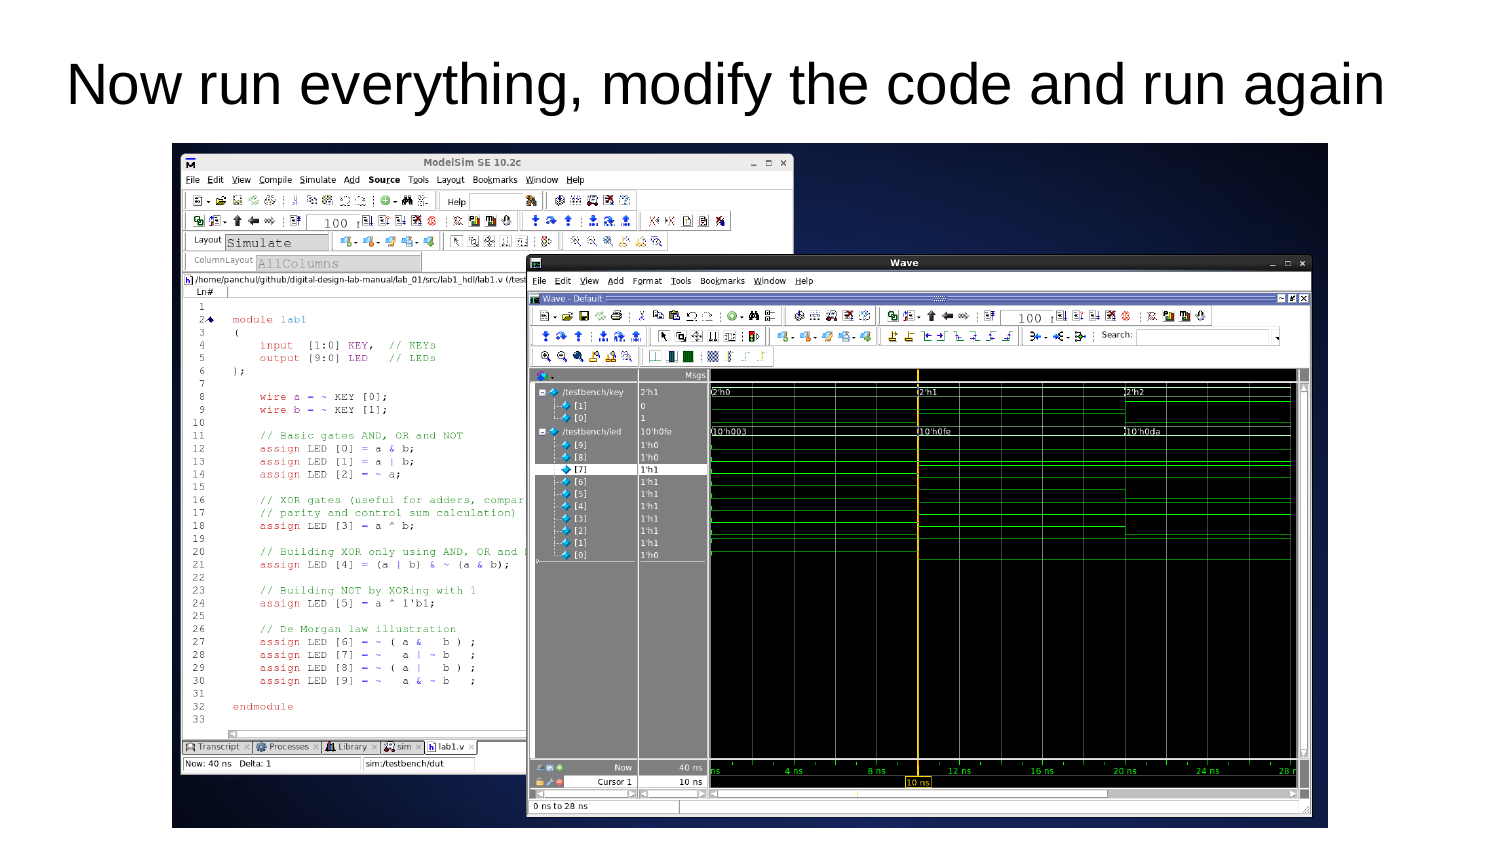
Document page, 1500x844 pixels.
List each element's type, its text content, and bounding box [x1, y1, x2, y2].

title Now run everything, modify the code and run again [51, 31, 1449, 125]
picture [172, 143, 1328, 828]
